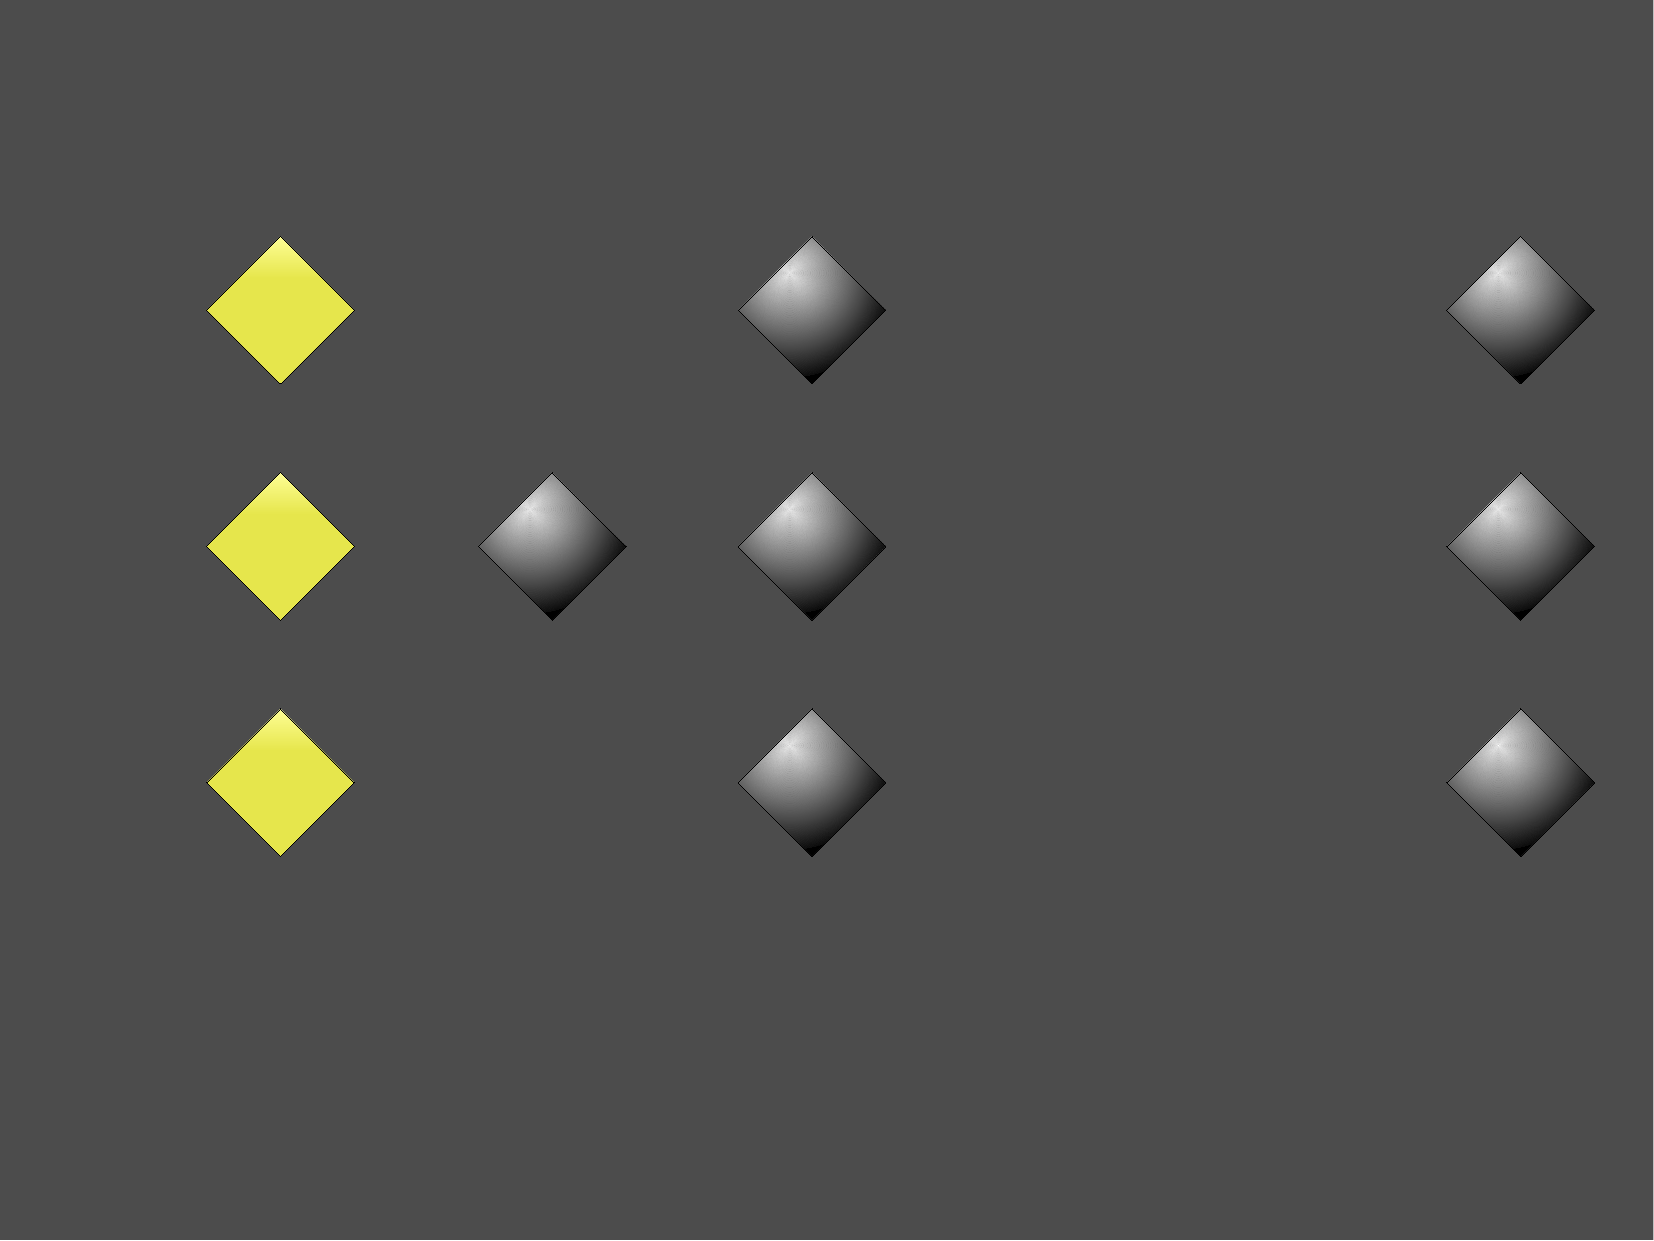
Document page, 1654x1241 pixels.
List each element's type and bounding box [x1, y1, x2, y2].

text_box [1446, 472, 1595, 621]
text_box [206, 472, 355, 621]
text_box [1446, 236, 1595, 384]
text_box [206, 236, 355, 384]
text_box [206, 708, 355, 857]
text_box [738, 472, 886, 621]
text_box [738, 236, 886, 384]
text_box [478, 472, 627, 621]
text_box [1446, 708, 1595, 857]
text_box [738, 708, 886, 857]
